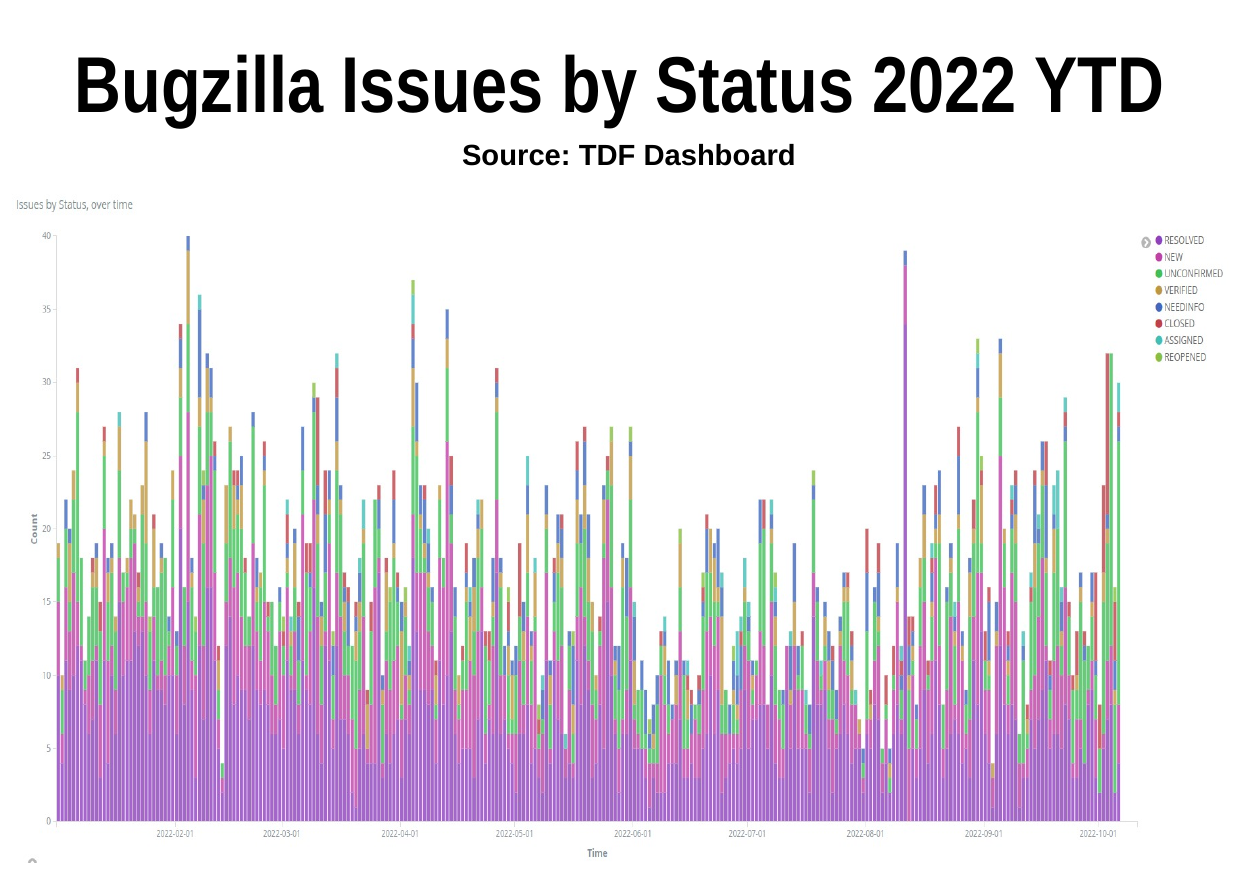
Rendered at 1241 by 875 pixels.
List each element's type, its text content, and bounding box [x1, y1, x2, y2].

title Bugzilla Issues by Status 2022 YTD [11, 12, 1229, 155]
text_box Source: TDF Dashboard [447, 131, 812, 185]
picture [11, 193, 1229, 863]
